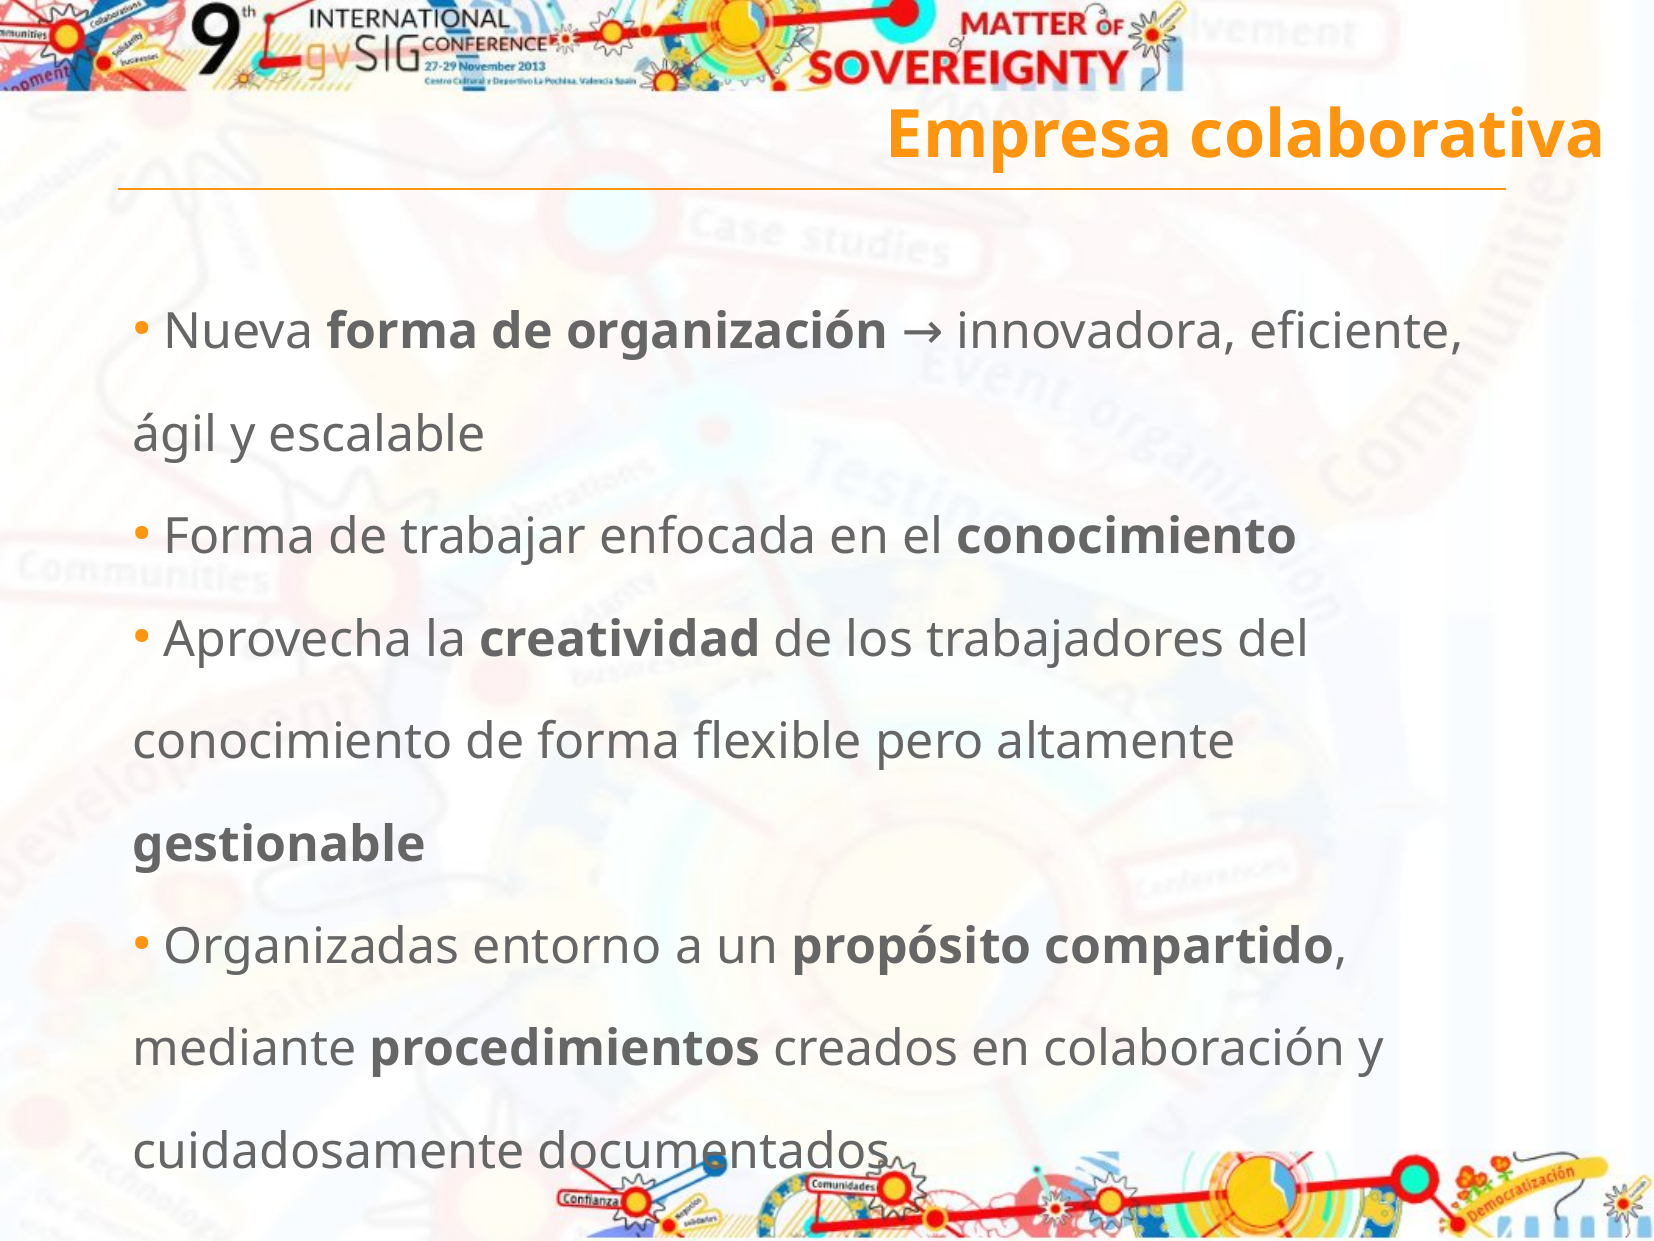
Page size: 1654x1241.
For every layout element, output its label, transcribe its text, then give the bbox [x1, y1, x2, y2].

text_box Nueva forma de organización → innovadora, eficiente, ágil y escalable Forma de trabajar enfocada en el conocimiento Aprovecha la creatividad de los trabajadores del conocimiento de forma flexible pero altamente gestionable Organizadas entorno a un propósito compartido, mediante procedimientos creados en colaboración y cuidadosamente documentados [118, 253, 1506, 1026]
title Empresa colaborativa [118, 82, 1607, 181]
picture [0, 0, 1654, 1241]
